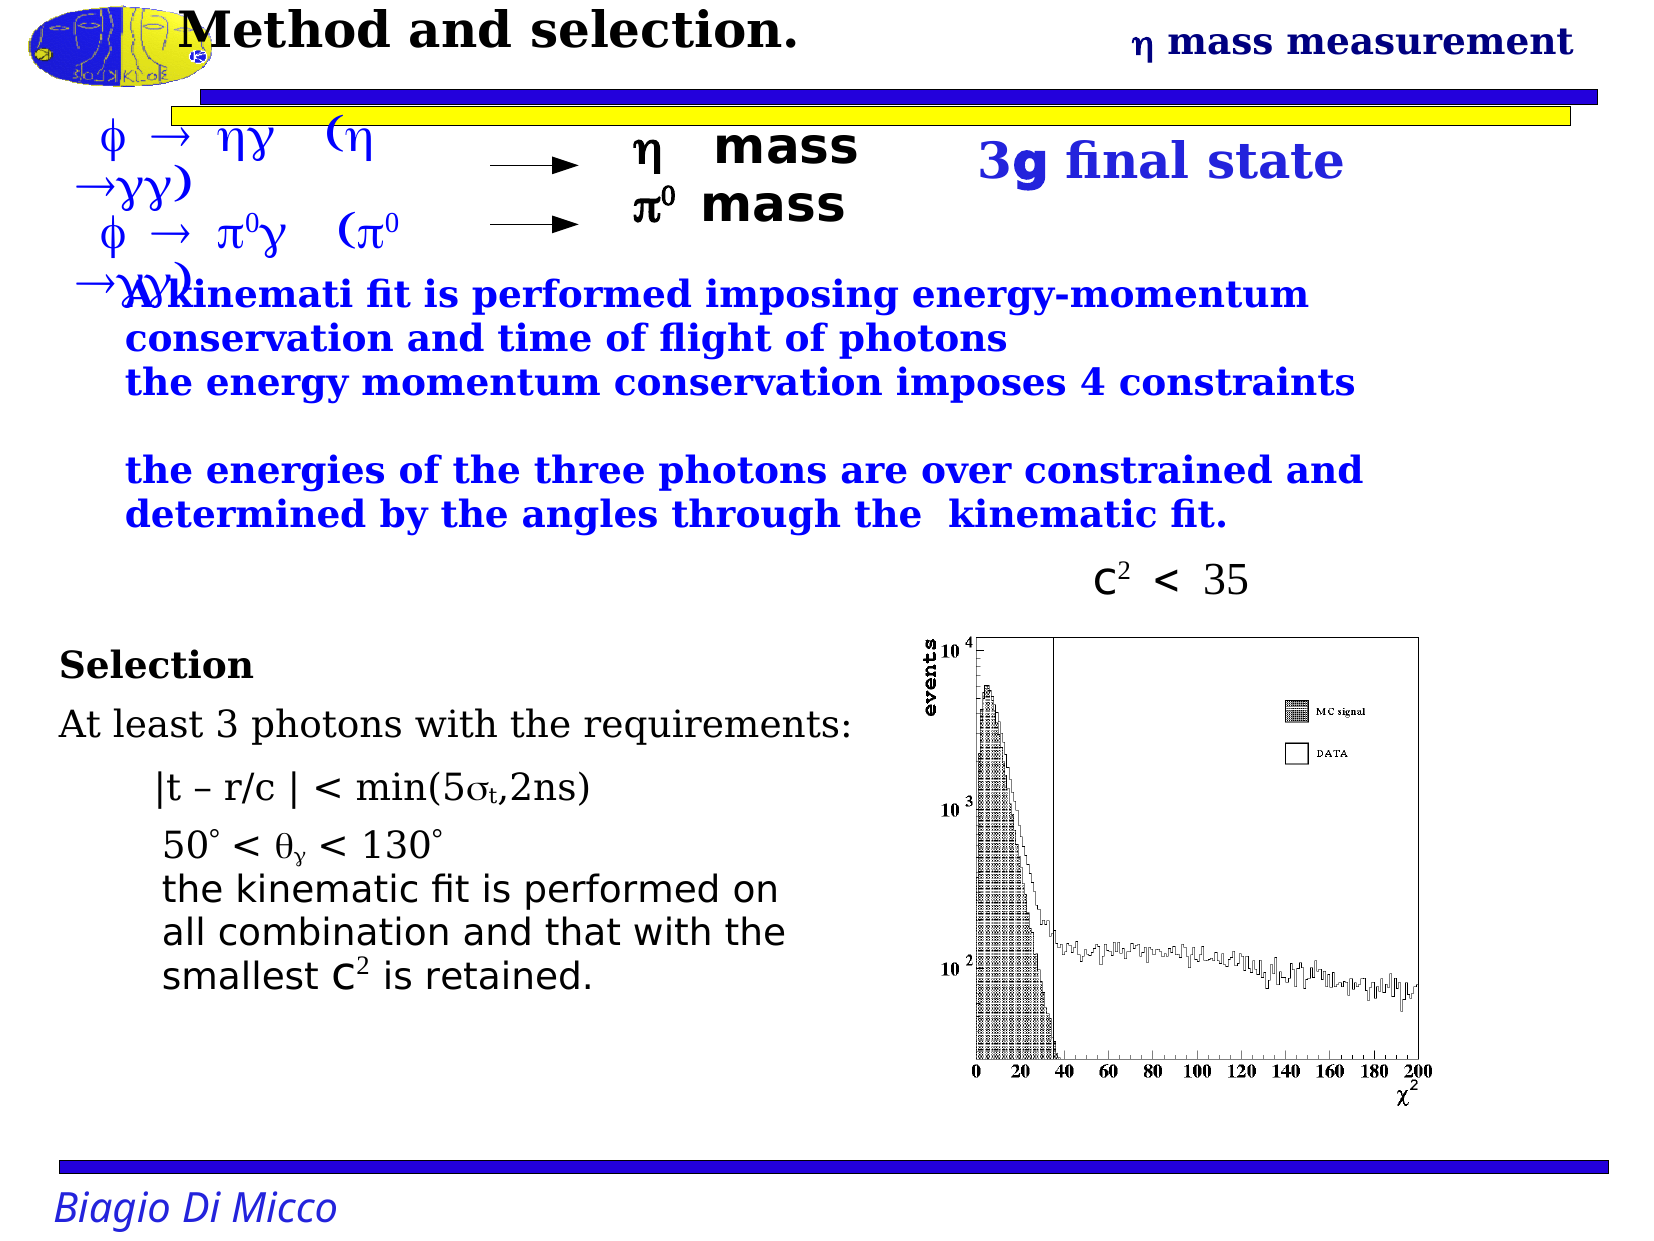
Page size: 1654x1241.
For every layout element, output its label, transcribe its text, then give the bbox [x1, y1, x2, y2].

text_box c2 < 35 [1092, 561, 1359, 613]
text_box 3g final state [977, 132, 1485, 195]
text_box 50 < qg < 130 the kinematic fit is performed on all combination and that with the smallest c2 is retained. [161, 823, 827, 1023]
text_box Method and selection. [177, 0, 1625, 59]
text_box At least 3 photons with the requirements: [59, 702, 886, 747]
text_box |t – r/c | < min(5st,2ns) [153, 765, 758, 825]
picture [909, 584, 1441, 1114]
text_box f  hg (h gg) f  p0g (p0 gg) [75, 116, 493, 248]
picture [20, 2, 220, 89]
text_box h mass p0 mass [633, 116, 952, 248]
text_box A kinemati fit is performed imposing energy-momentum conservation and time of flight of photons the energy momentum conservation imposes 4 constraints the energies of the three photons are over constrained and determined by the angles through the kinematic fit. [124, 184, 1411, 537]
text_box Selection [59, 643, 355, 688]
